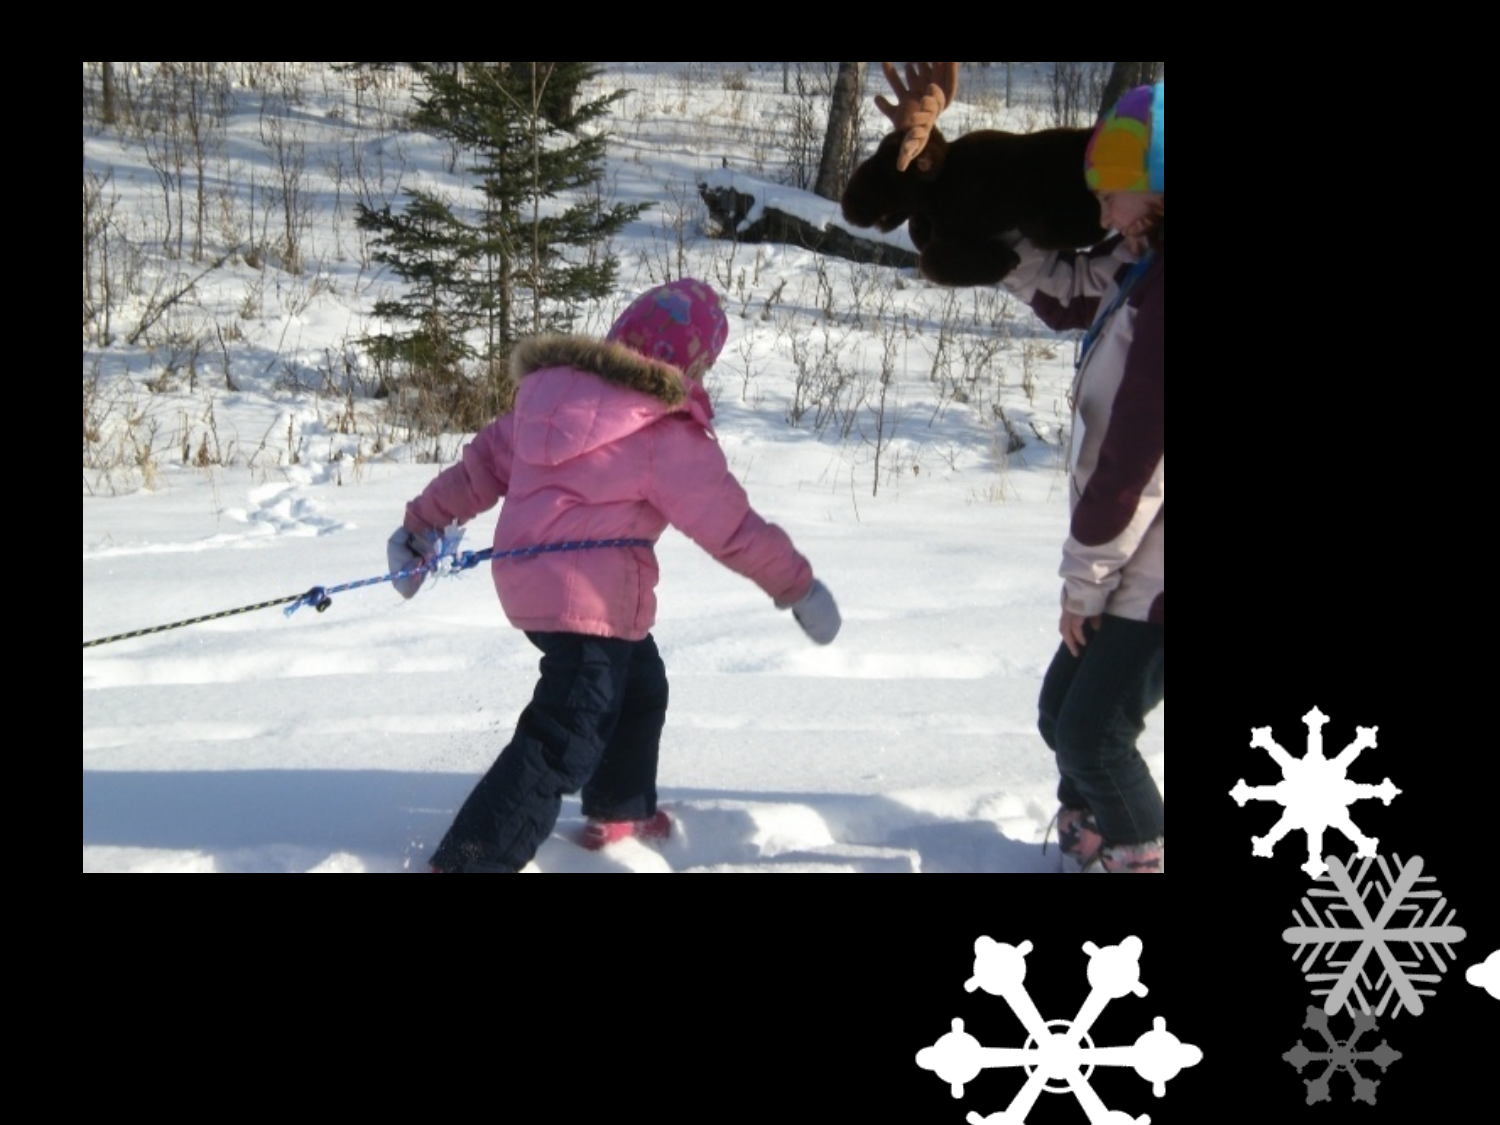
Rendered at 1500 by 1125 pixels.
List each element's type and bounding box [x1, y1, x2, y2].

picture [83, 62, 1164, 873]
